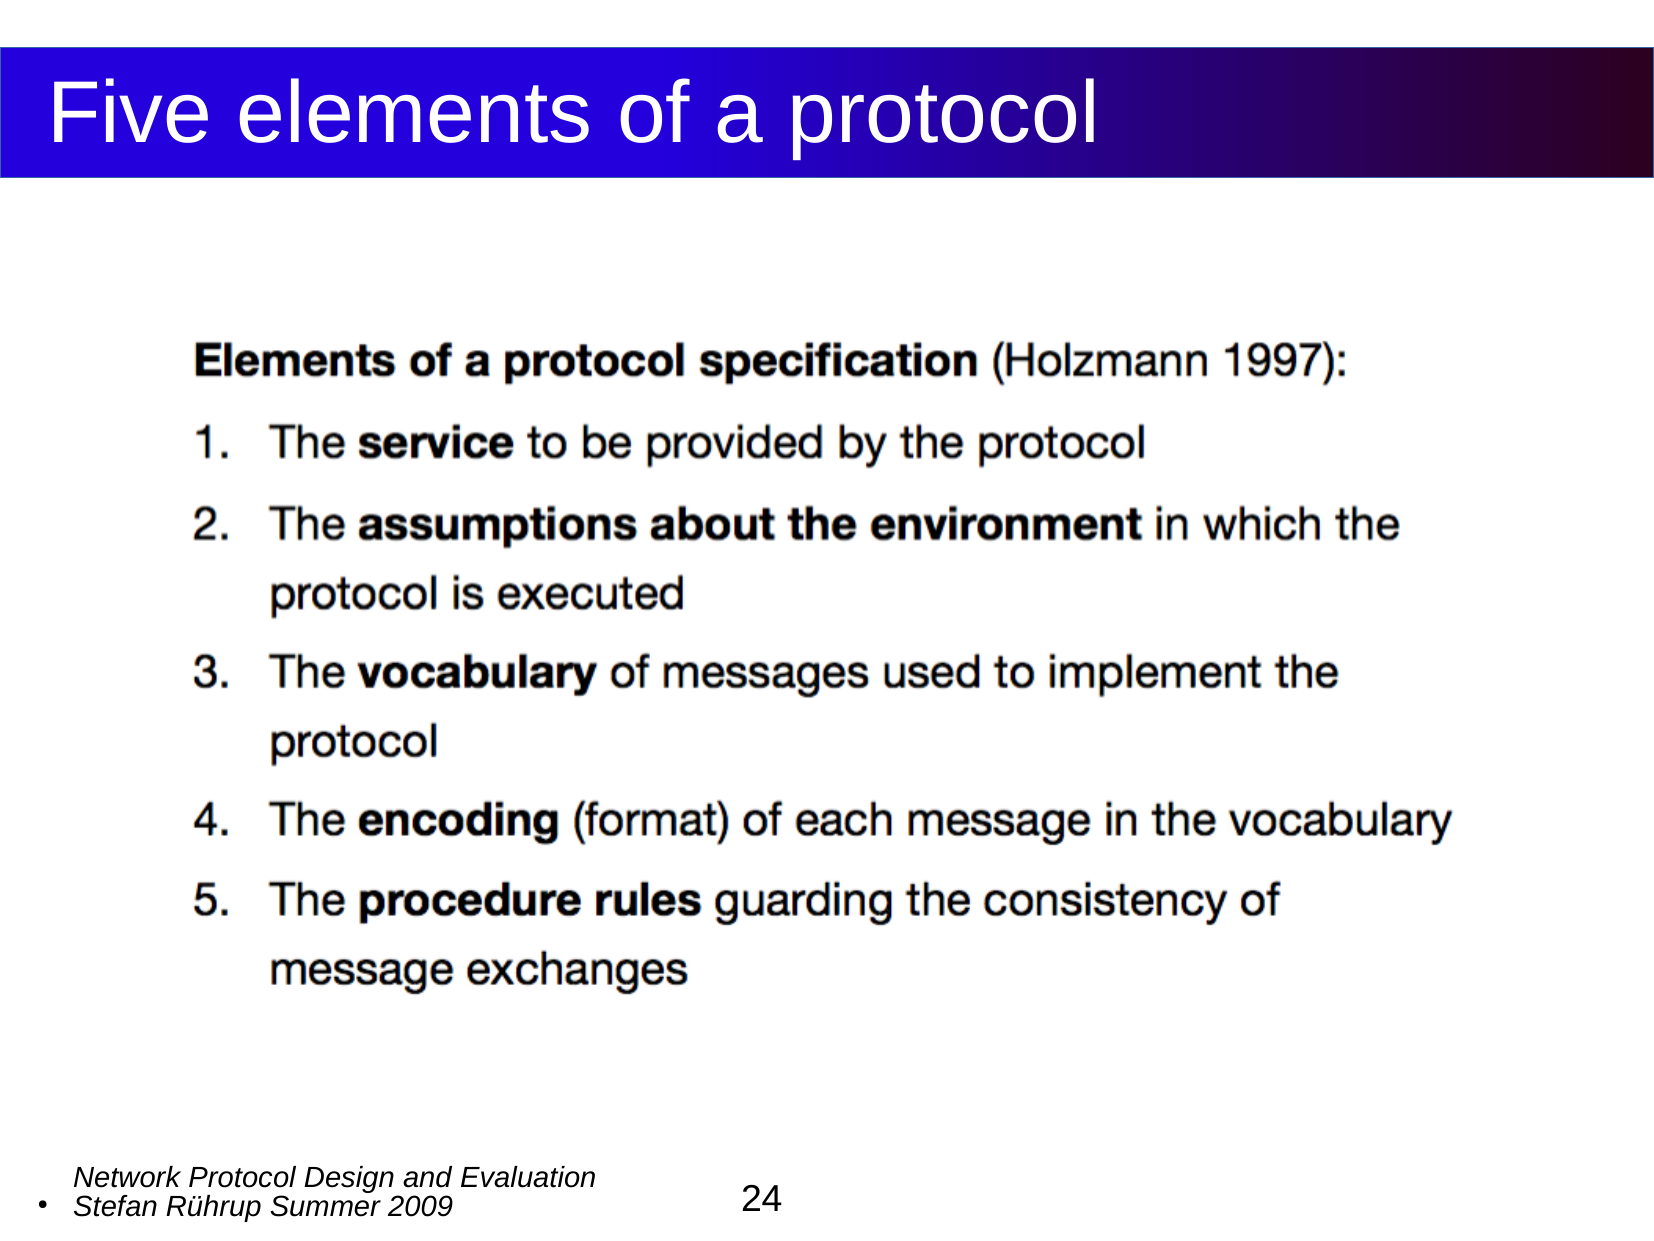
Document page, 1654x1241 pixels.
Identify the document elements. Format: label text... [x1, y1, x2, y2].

picture [118, 266, 1593, 1134]
text_box Network Protocol Design and Evaluation Stefan Rührup Summer 2009 [37, 1163, 598, 1223]
title Five elements of a protocol [47, 6, 1477, 225]
